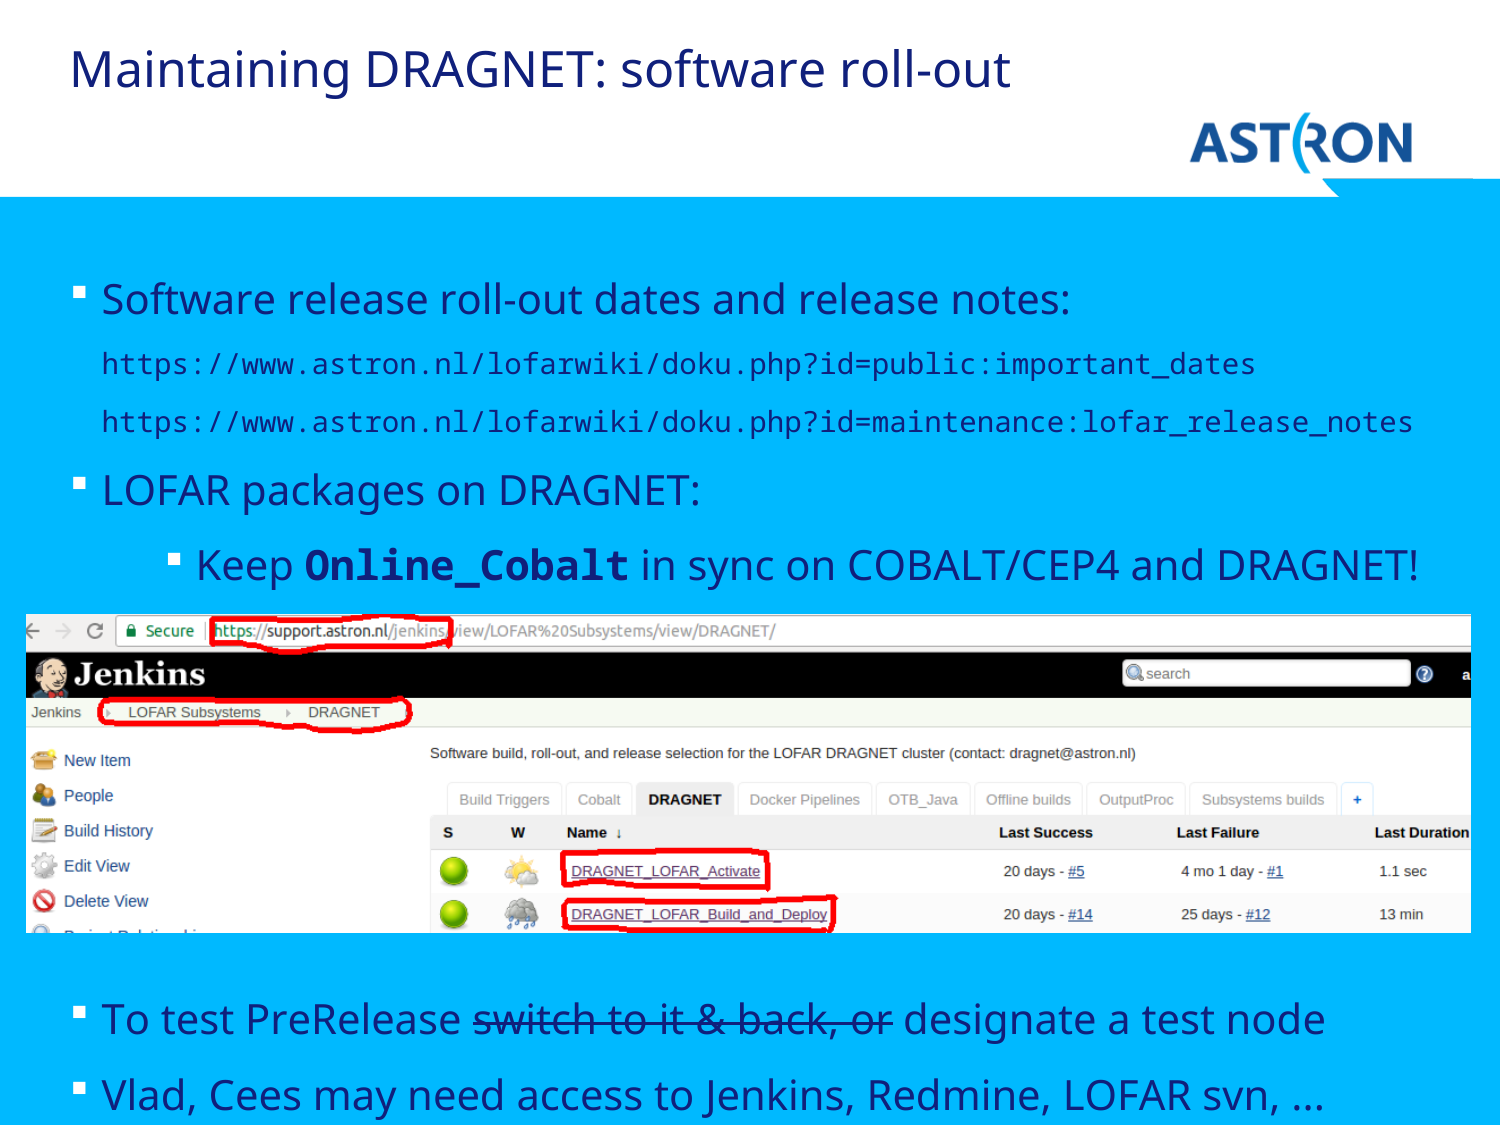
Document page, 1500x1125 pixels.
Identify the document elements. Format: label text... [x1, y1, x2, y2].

picture [0, 0, 1500, 196]
list Software release roll-out dates and release notes: https://www.astron.nl/lofarwiki/doku.php?id=public:important_dates https://www.astron.nl/lofarwiki/doku.php?id=maintenance:lofar_release_notes LOFAR packages on DRAGNET: Keep Online_Cobalt in sync on COBALT/CEP4 and DRAGNET! To test PreRelease switch to it & back, or designate a test node Vlad, Cees may need access to Jenkins, Redmine, LOFAR svn, ... [70, 262, 1500, 1125]
picture [27, 615, 1470, 932]
title Maintaining DRAGNET: software roll-out [69, 37, 1111, 188]
